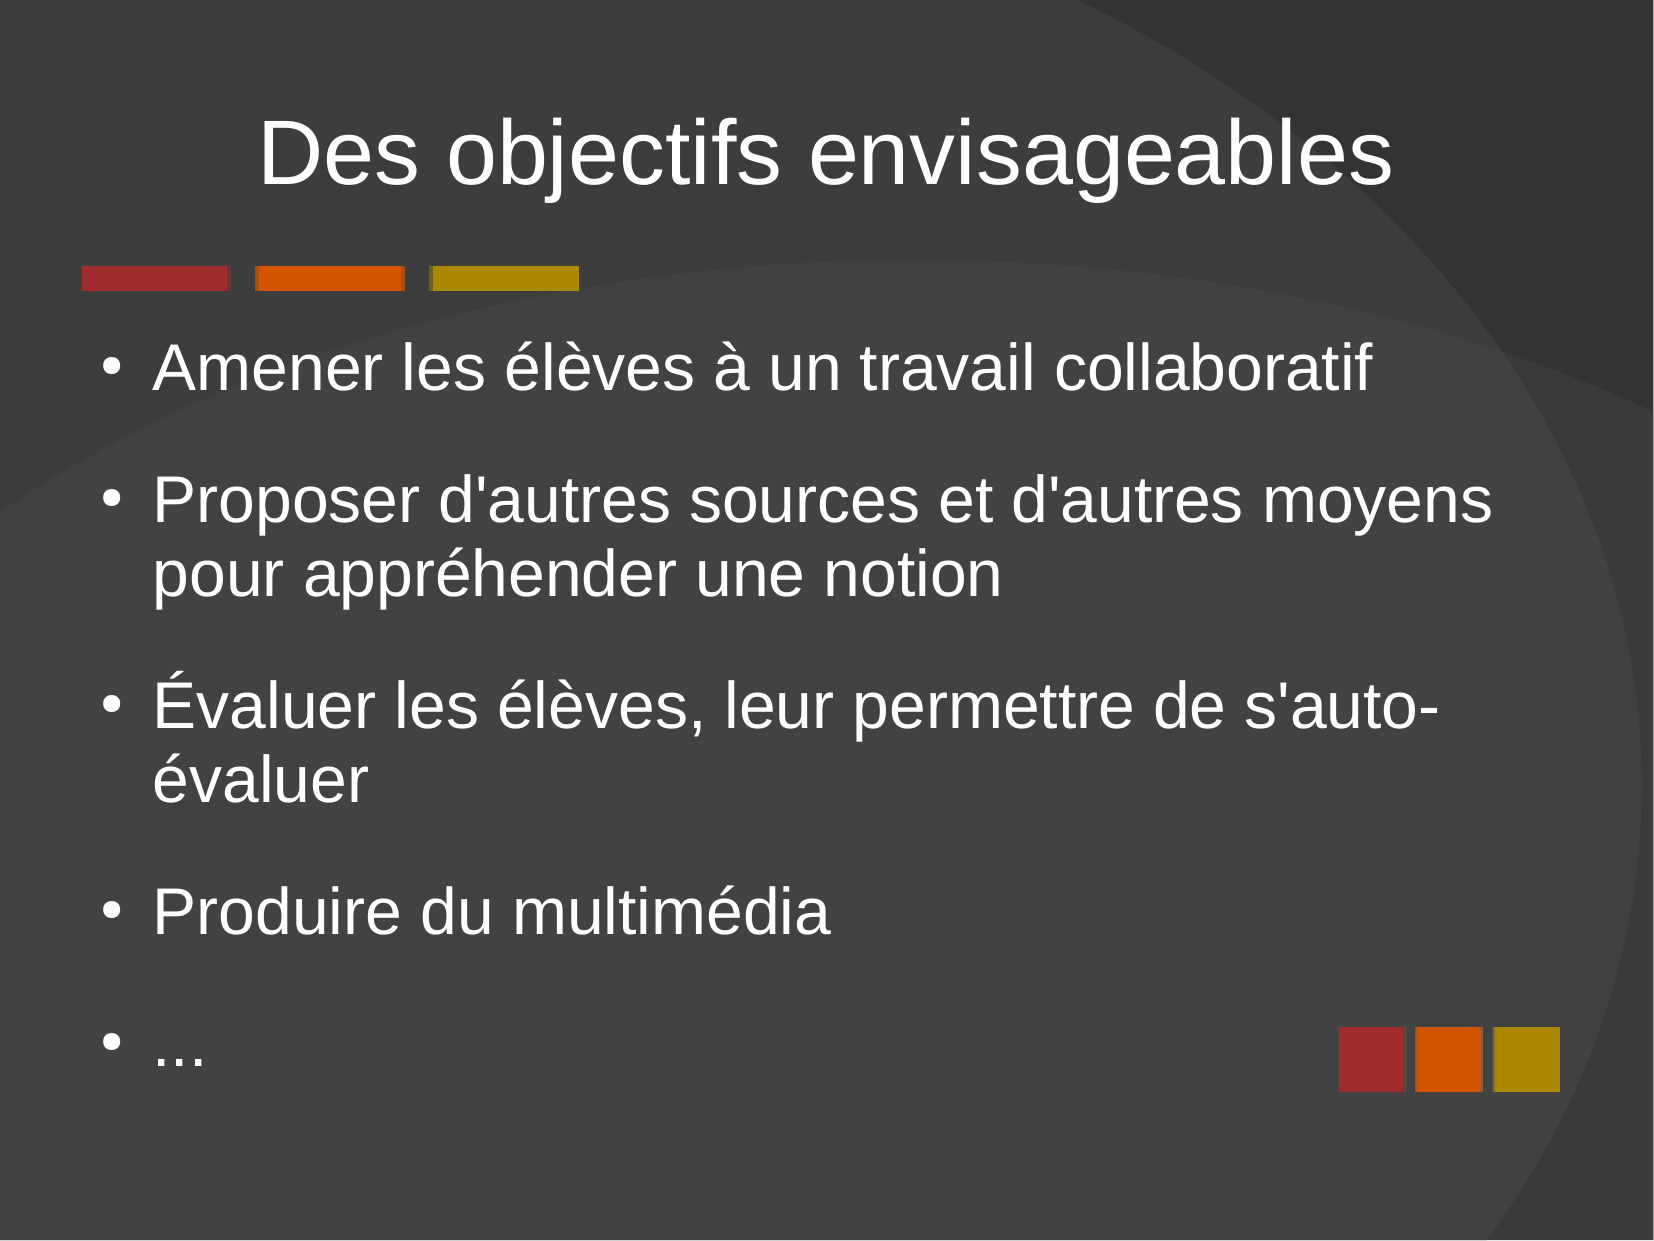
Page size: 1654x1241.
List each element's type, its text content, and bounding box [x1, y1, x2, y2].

picture [1339, 1087, 1560, 1092]
title Des objectifs envisageables [82, 49, 1571, 257]
list Amener les élèves à un travail collaboratif Proposer d'autres sources et d'autres moyens pour appréhender une notion Évaluer les élèves, leur permettre de s'auto-évaluer Produire du multimédia ... [82, 330, 1571, 1087]
picture [82, 266, 579, 291]
